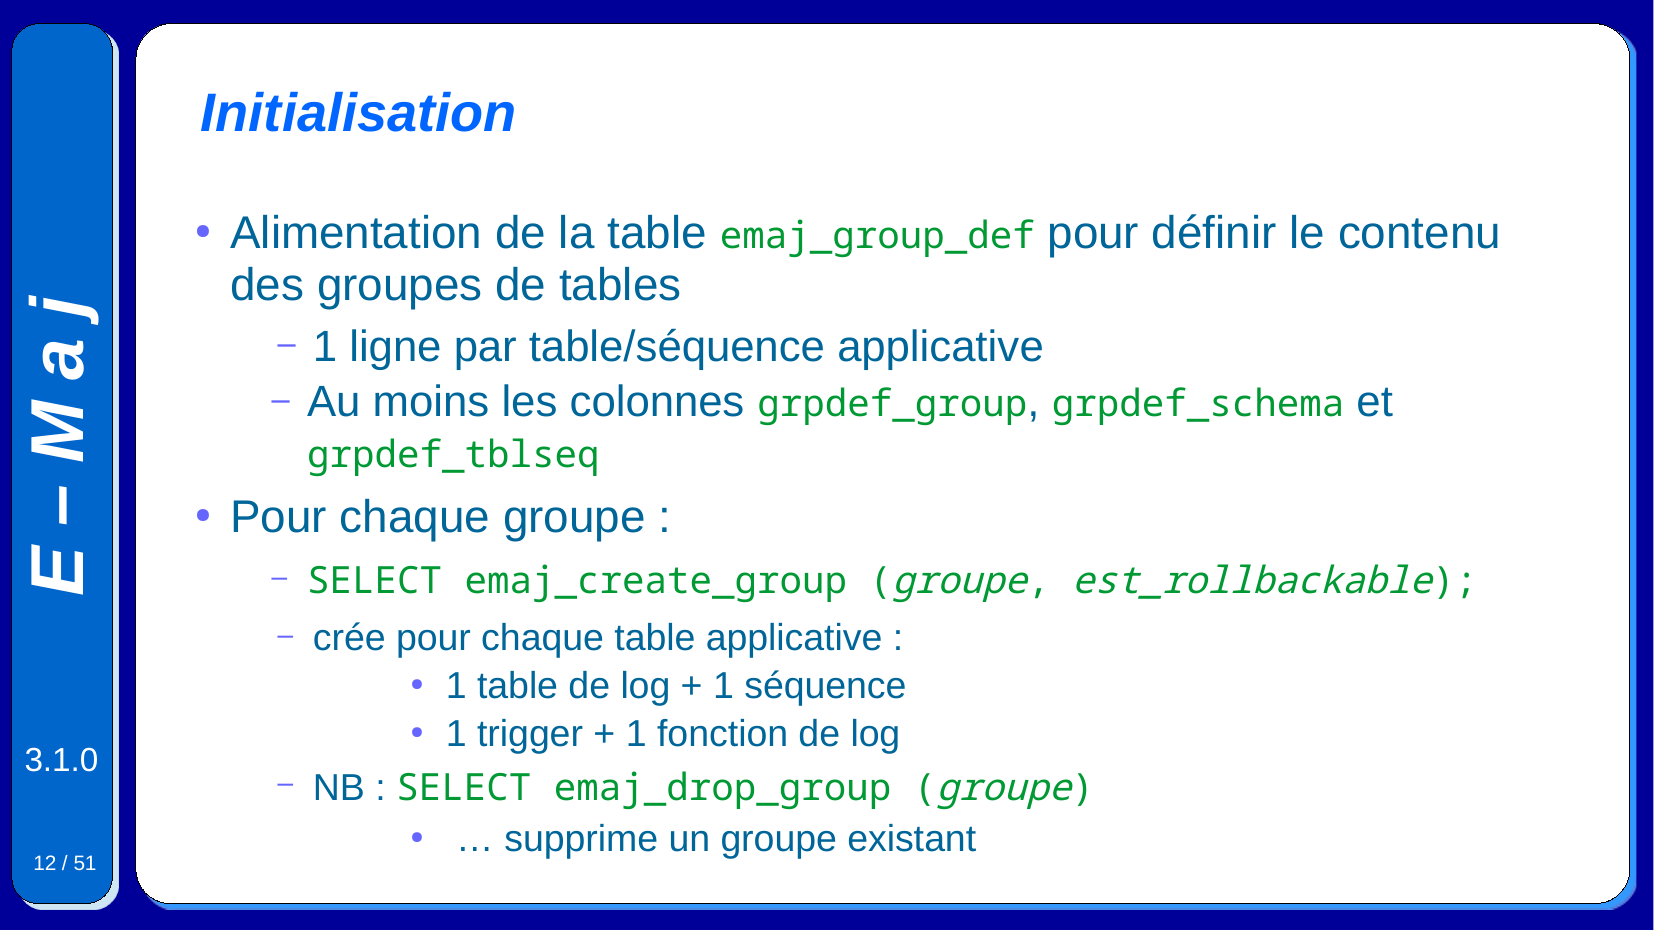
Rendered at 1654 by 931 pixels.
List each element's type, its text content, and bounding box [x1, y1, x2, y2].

list Alimentation de la table emaj_group_def pour définir le contenu des groupes de tables 1 ligne par table/séquence applicative Au moins les colonnes grpdef_group, grpdef_schema et grpdef_tblseq Pour chaque groupe : SELECT emaj_create_group (groupe, est_rollbackable); crée pour chaque table applicative : 1 table de log + 1 séquence 1 trigger + 1 fonction de log NB : SELECT emaj_drop_group (groupe) … supprime un groupe existant [177, 206, 1587, 839]
title Initialisation [200, 34, 1575, 191]
